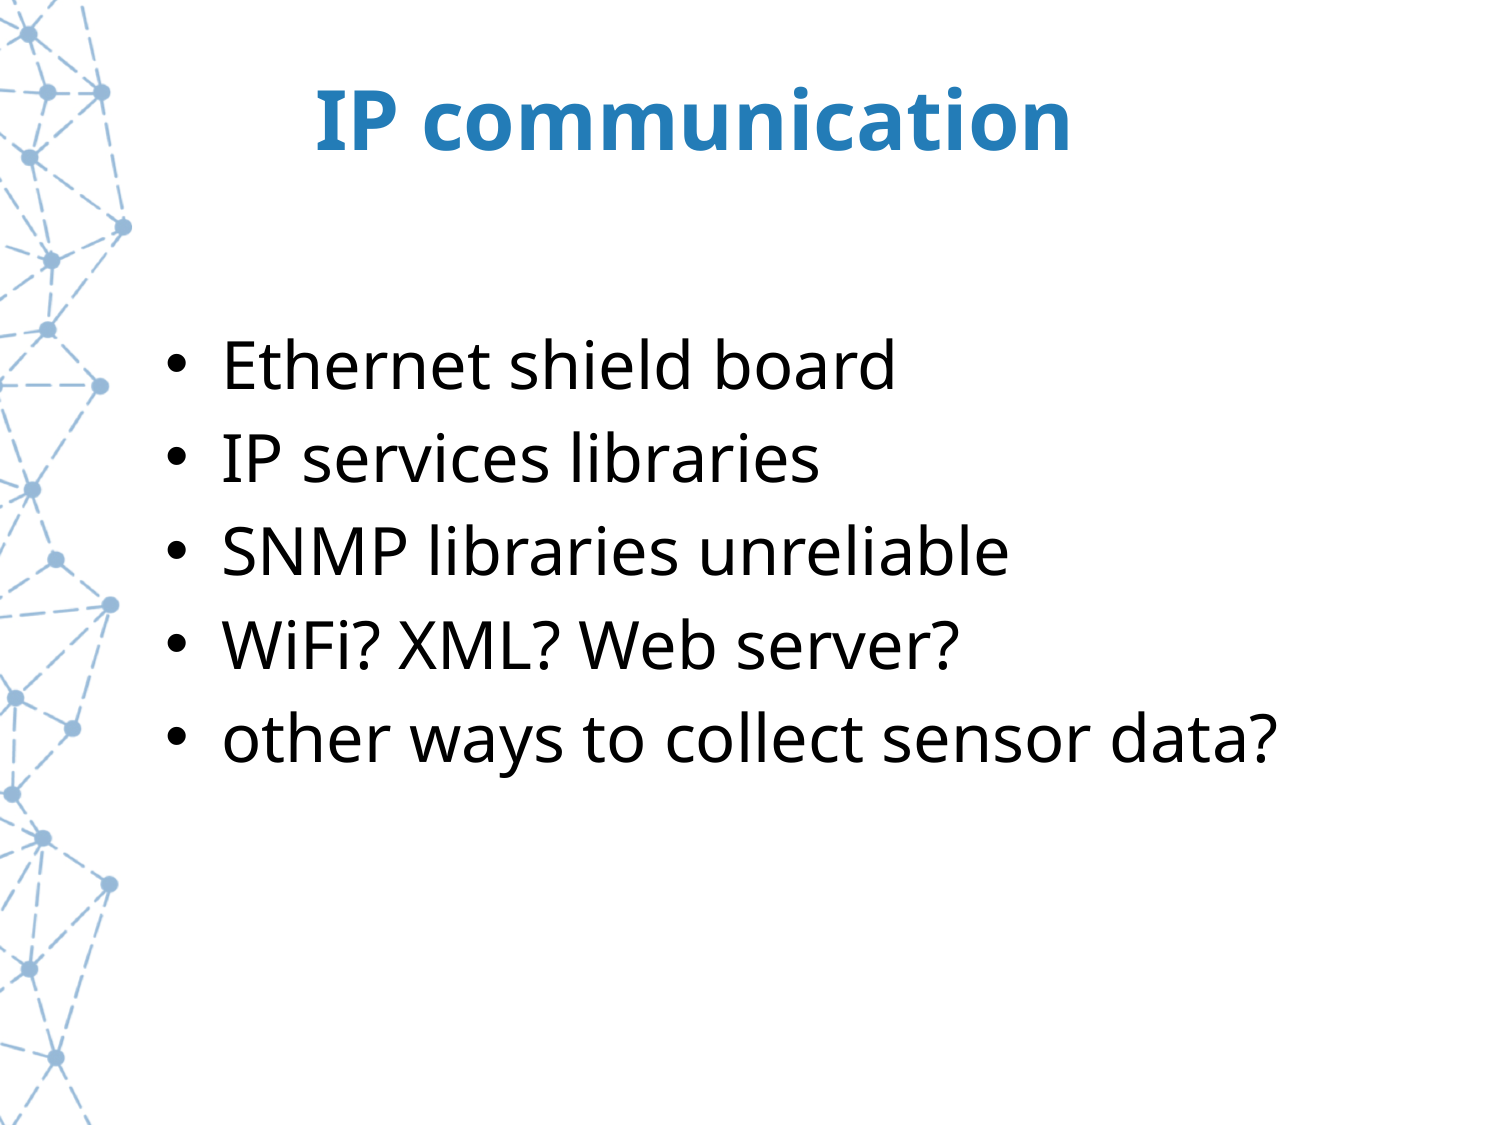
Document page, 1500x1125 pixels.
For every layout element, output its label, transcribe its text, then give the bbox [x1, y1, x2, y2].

picture [0, 0, 133, 1125]
title IP communication [300, 60, 1186, 178]
list Ethernet shield board IP services libraries SNMP libraries unreliable WiFi? XML? Web server? other ways to collect sensor data? [150, 314, 1424, 848]
